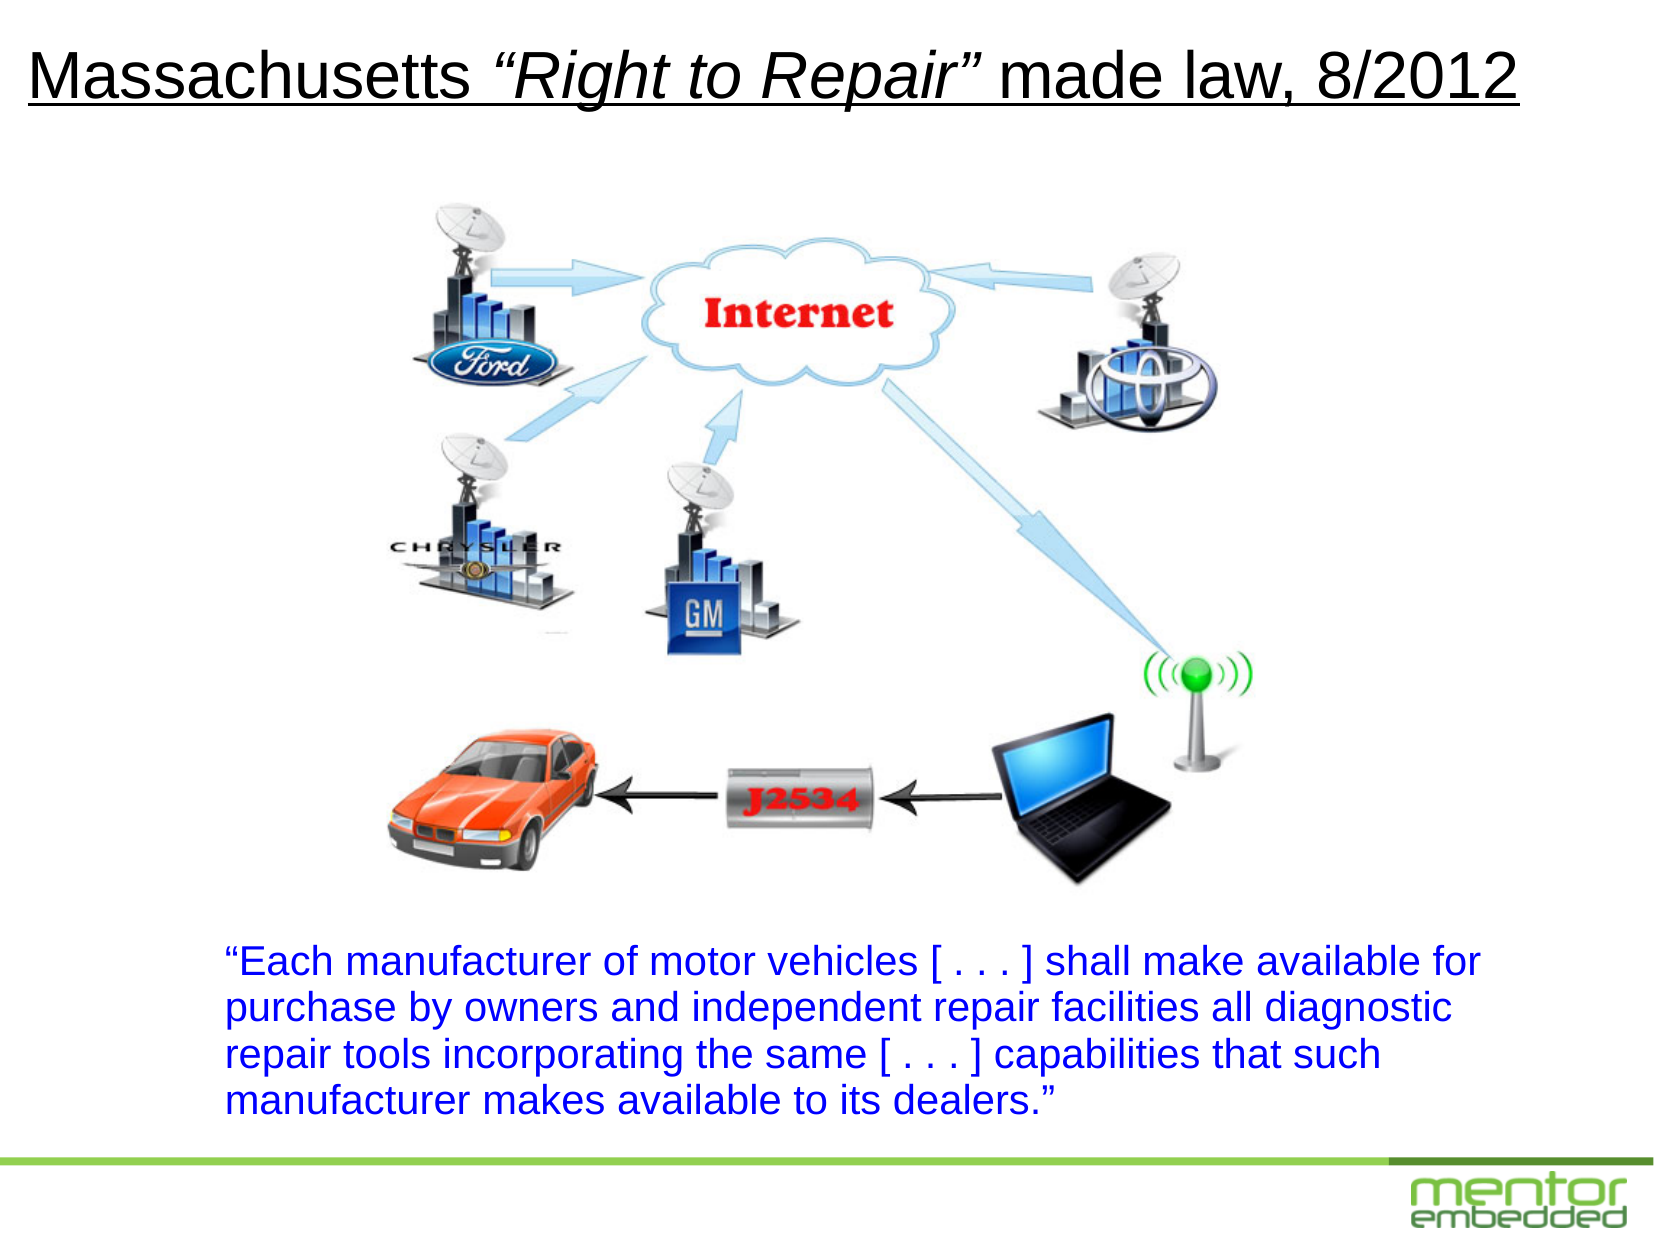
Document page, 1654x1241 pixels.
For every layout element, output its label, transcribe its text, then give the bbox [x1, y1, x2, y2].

title Massachusetts “Right to Repair” made law, 8/2012 [27, 13, 1640, 138]
picture [375, 190, 1276, 901]
text_box “Each manufacturer of motor vehicles [ . . . ] shall make available for purchase by owners and independent repair facilities all diagnostic repair tools incorporating the same [ . . . ] capabilities that such manufacturer makes available to its dealers.” [210, 930, 1531, 1131]
picture [1411, 1171, 1627, 1228]
